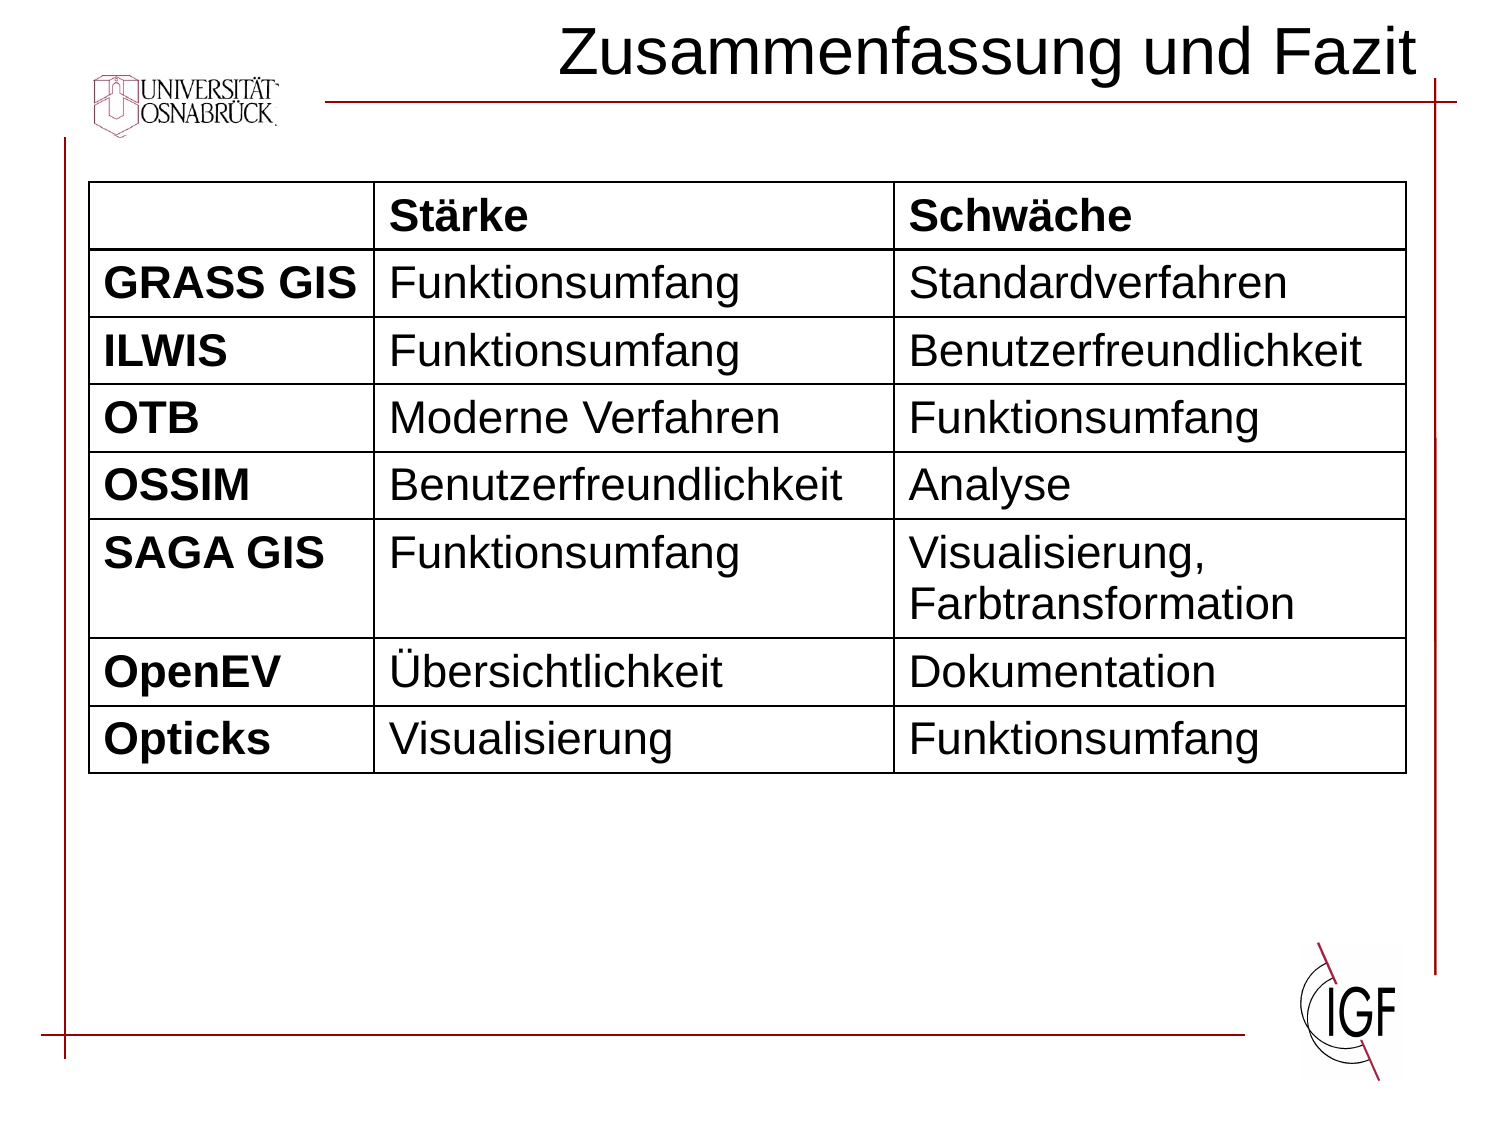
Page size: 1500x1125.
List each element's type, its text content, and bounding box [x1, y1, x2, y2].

picture [1300, 942, 1404, 1081]
table_cell Opticks [90, 707, 373, 772]
table_cell Benutzerfreundlichkeit [375, 453, 893, 518]
title Zusammenfassung und Fazit [290, 13, 1418, 89]
table_cell SAGA GIS [90, 520, 373, 637]
table_cell Dokumentation [895, 639, 1405, 705]
table_cell Funktionsumfang [375, 251, 893, 316]
table_header Schwäche [895, 183, 1405, 248]
table_cell Visualisierung [375, 707, 893, 772]
table_cell Benutzerfreundlichkeit [895, 318, 1405, 383]
picture [93, 75, 279, 138]
table_cell OTB [90, 385, 373, 451]
table_cell Funktionsumfang [895, 385, 1405, 451]
table_cell Funktionsumfang [895, 707, 1405, 772]
table_cell OSSIM [90, 453, 373, 518]
table_cell Funktionsumfang [375, 318, 893, 383]
table_cell Analyse [895, 453, 1405, 518]
table_cell Moderne Verfahren [375, 385, 893, 451]
table_cell OpenEV [90, 639, 373, 705]
table_cell ILWIS [90, 318, 373, 383]
table_header [90, 183, 373, 248]
table_cell Visualisierung, Farbtransformation [895, 520, 1405, 637]
table_cell Übersichtlichkeit [375, 639, 893, 705]
table_cell Funktionsumfang [375, 520, 893, 637]
table_cell Standardverfahren [895, 251, 1405, 316]
table_cell GRASS GIS [90, 251, 373, 316]
table_header Stärke [375, 183, 893, 248]
